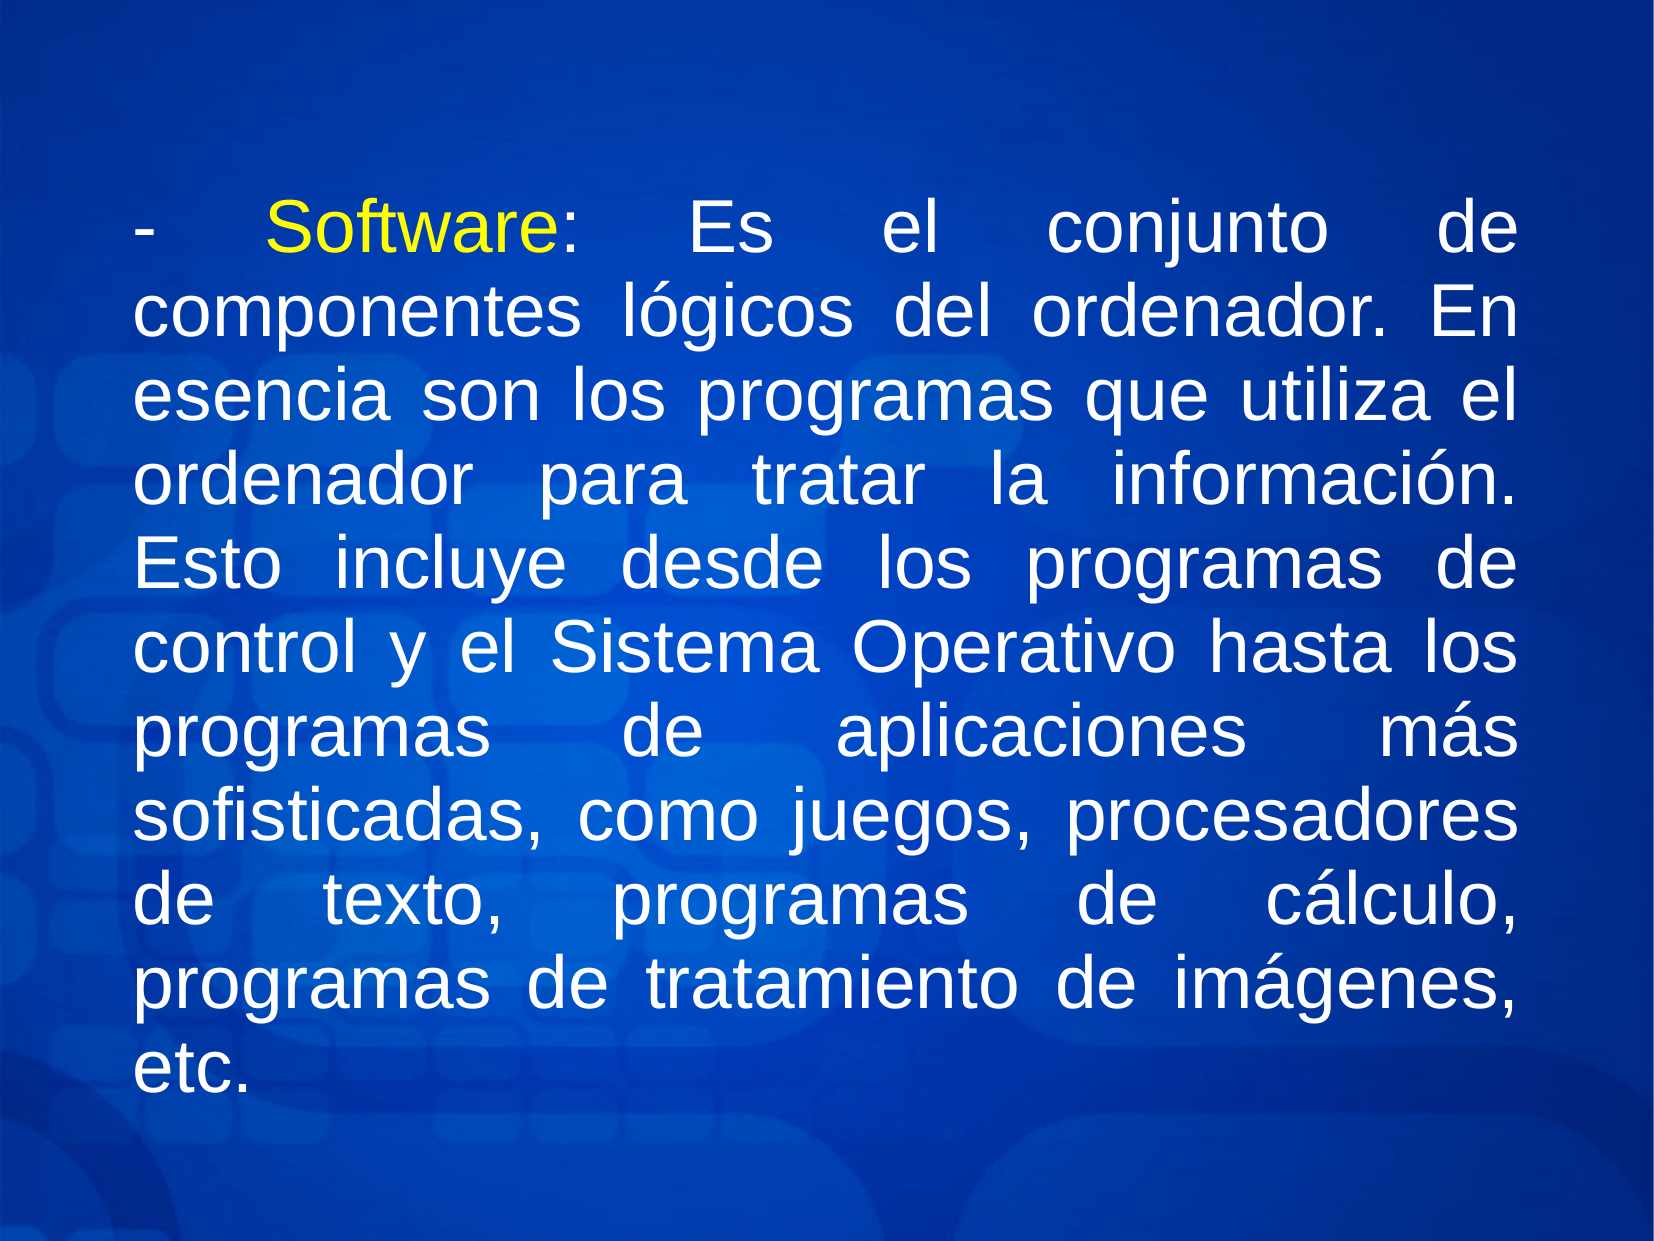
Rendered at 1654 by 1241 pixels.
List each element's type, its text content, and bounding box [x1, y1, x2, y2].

text_box - Software: Es el conjunto de componentes lógicos del ordenador. En esencia son los programas que utiliza el ordenador para tratar la información. Esto incluye desde los programas de control y el Sistema Operativo hasta los programas de aplicaciones más sofisticadas, como juegos, procesadores de texto, programas de cálculo, programas de tratamiento de imágenes, etc. [118, 177, 1536, 1144]
picture [0, 0, 1654, 1241]
